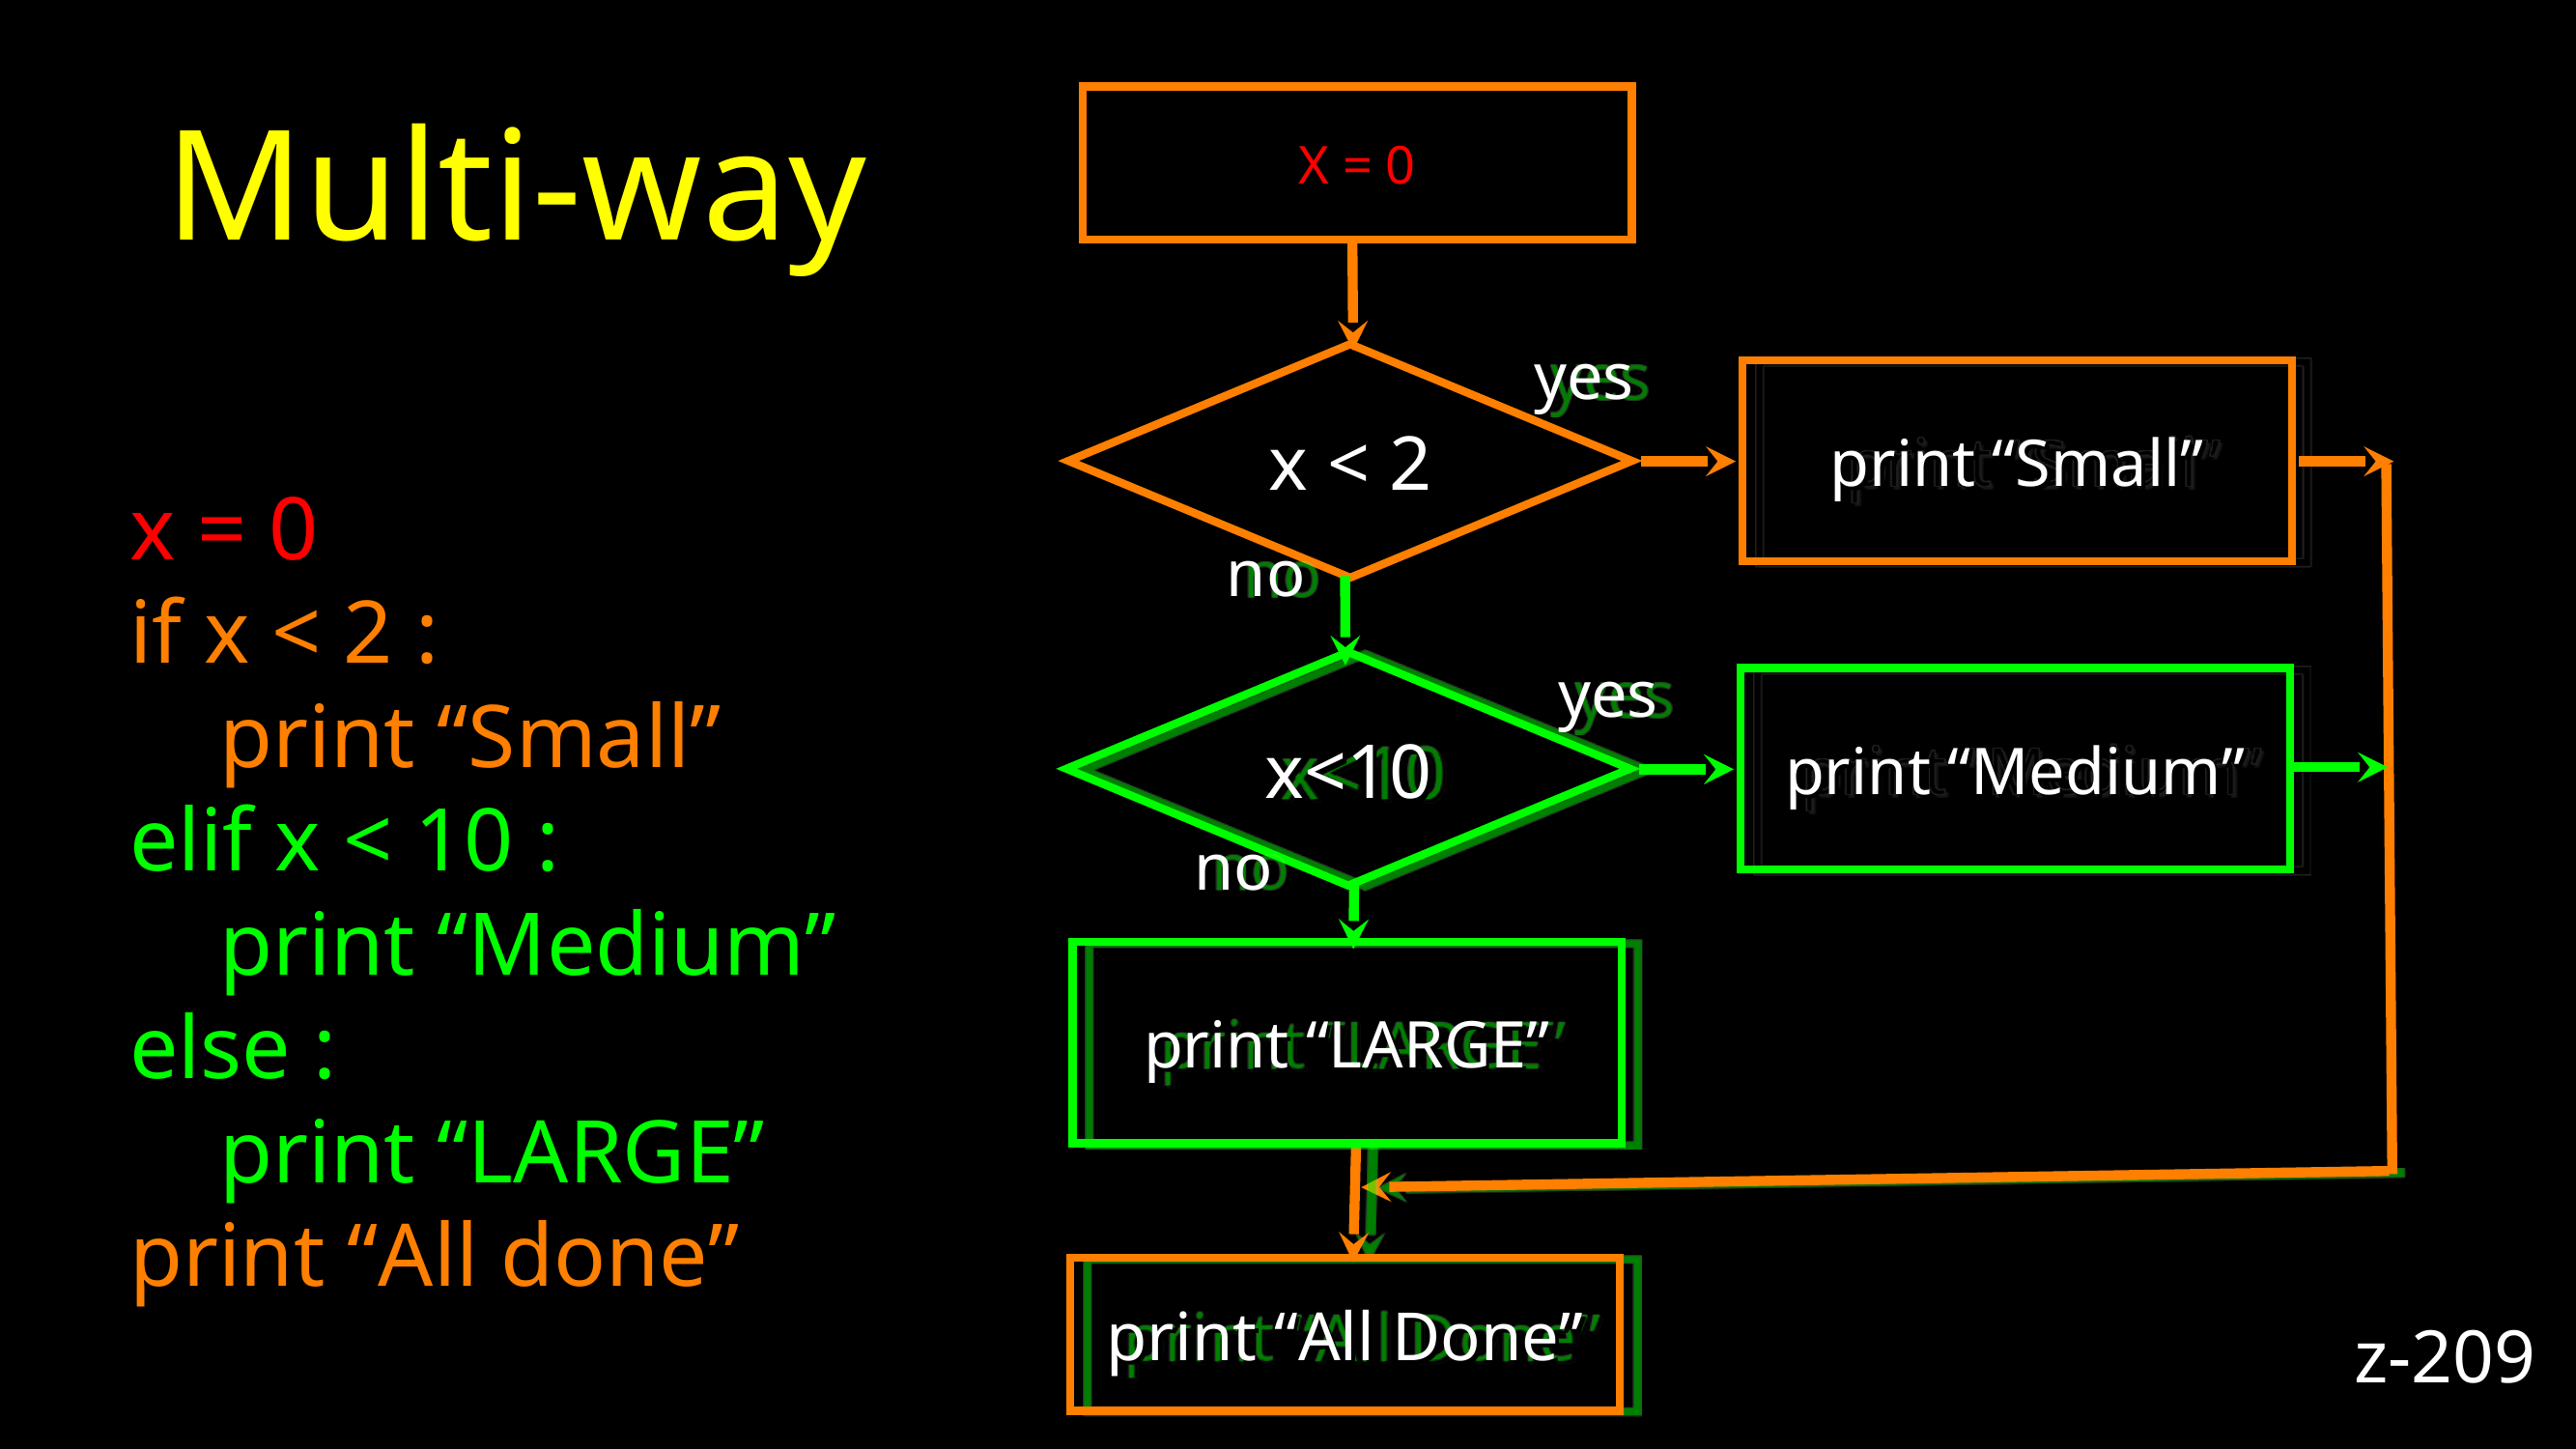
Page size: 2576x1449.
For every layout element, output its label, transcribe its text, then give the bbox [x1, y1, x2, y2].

text_box print “Small” [1742, 359, 2292, 562]
title Multi-way [88, 48, 945, 310]
text_box X = 0 [1082, 86, 1632, 240]
text_box no [1194, 825, 1274, 903]
text_box x < 2 [1068, 344, 1632, 578]
text_box x = 0 if x < 2 : print “Small” elif x < 10 : print “Medium” else : print “LARGE” print “All done” [129, 472, 837, 1304]
text_box x<10 [1066, 653, 1630, 886]
text_box no [1226, 531, 1306, 610]
text_box print “Medium” [1741, 668, 2290, 870]
text_box print “LARGE” [1072, 942, 1623, 1144]
text_box yes [1558, 683, 1571, 730]
text_box yes [1534, 334, 1634, 412]
text_box yes [1558, 652, 1659, 730]
text_box print “All Done” [1070, 1258, 1621, 1411]
text_box yes [1534, 365, 1547, 412]
text_box z-209 [2354, 1309, 2536, 1398]
